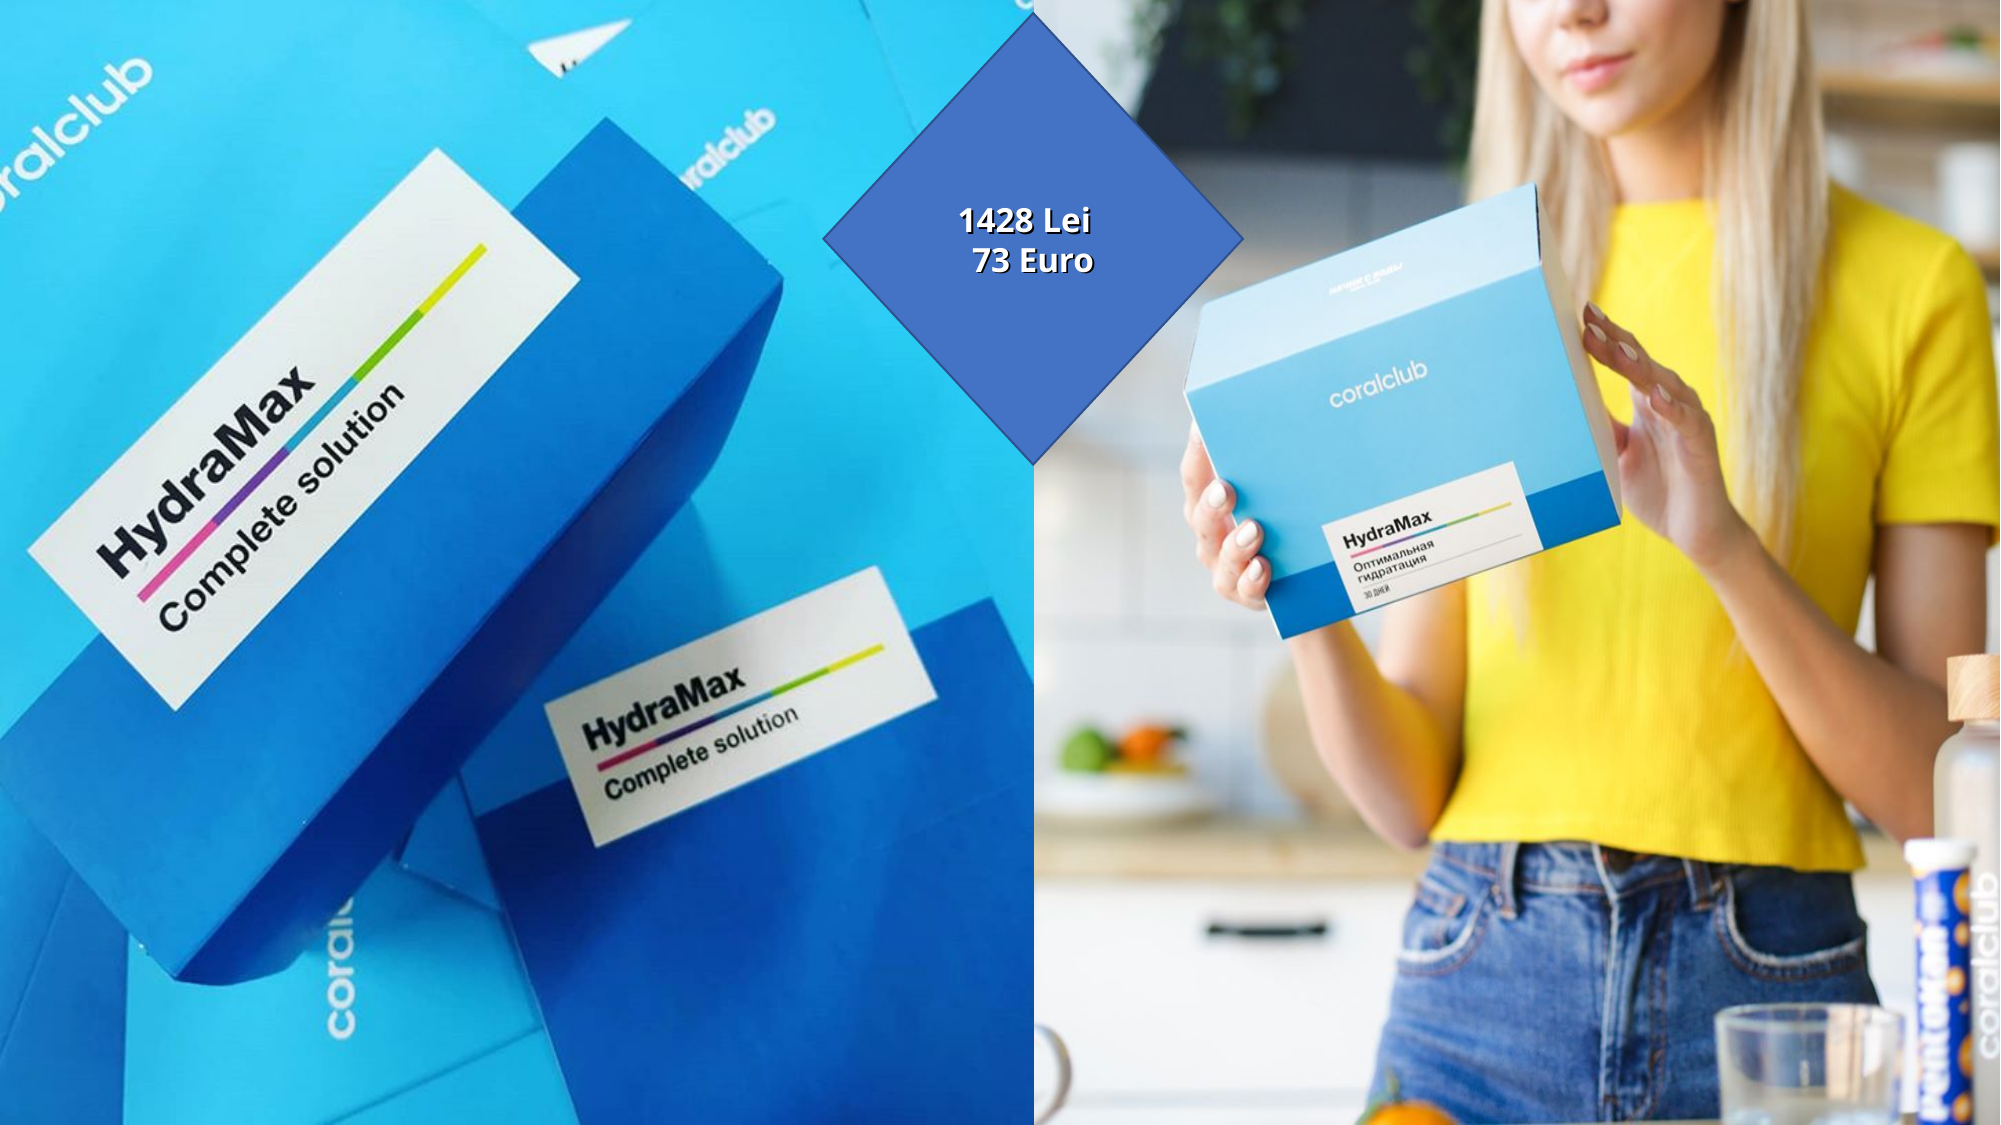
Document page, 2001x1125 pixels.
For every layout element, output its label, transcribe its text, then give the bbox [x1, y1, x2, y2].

picture [0, 0, 2000, 1125]
text_box 1428 Lei 73 Euro [823, 13, 1243, 465]
